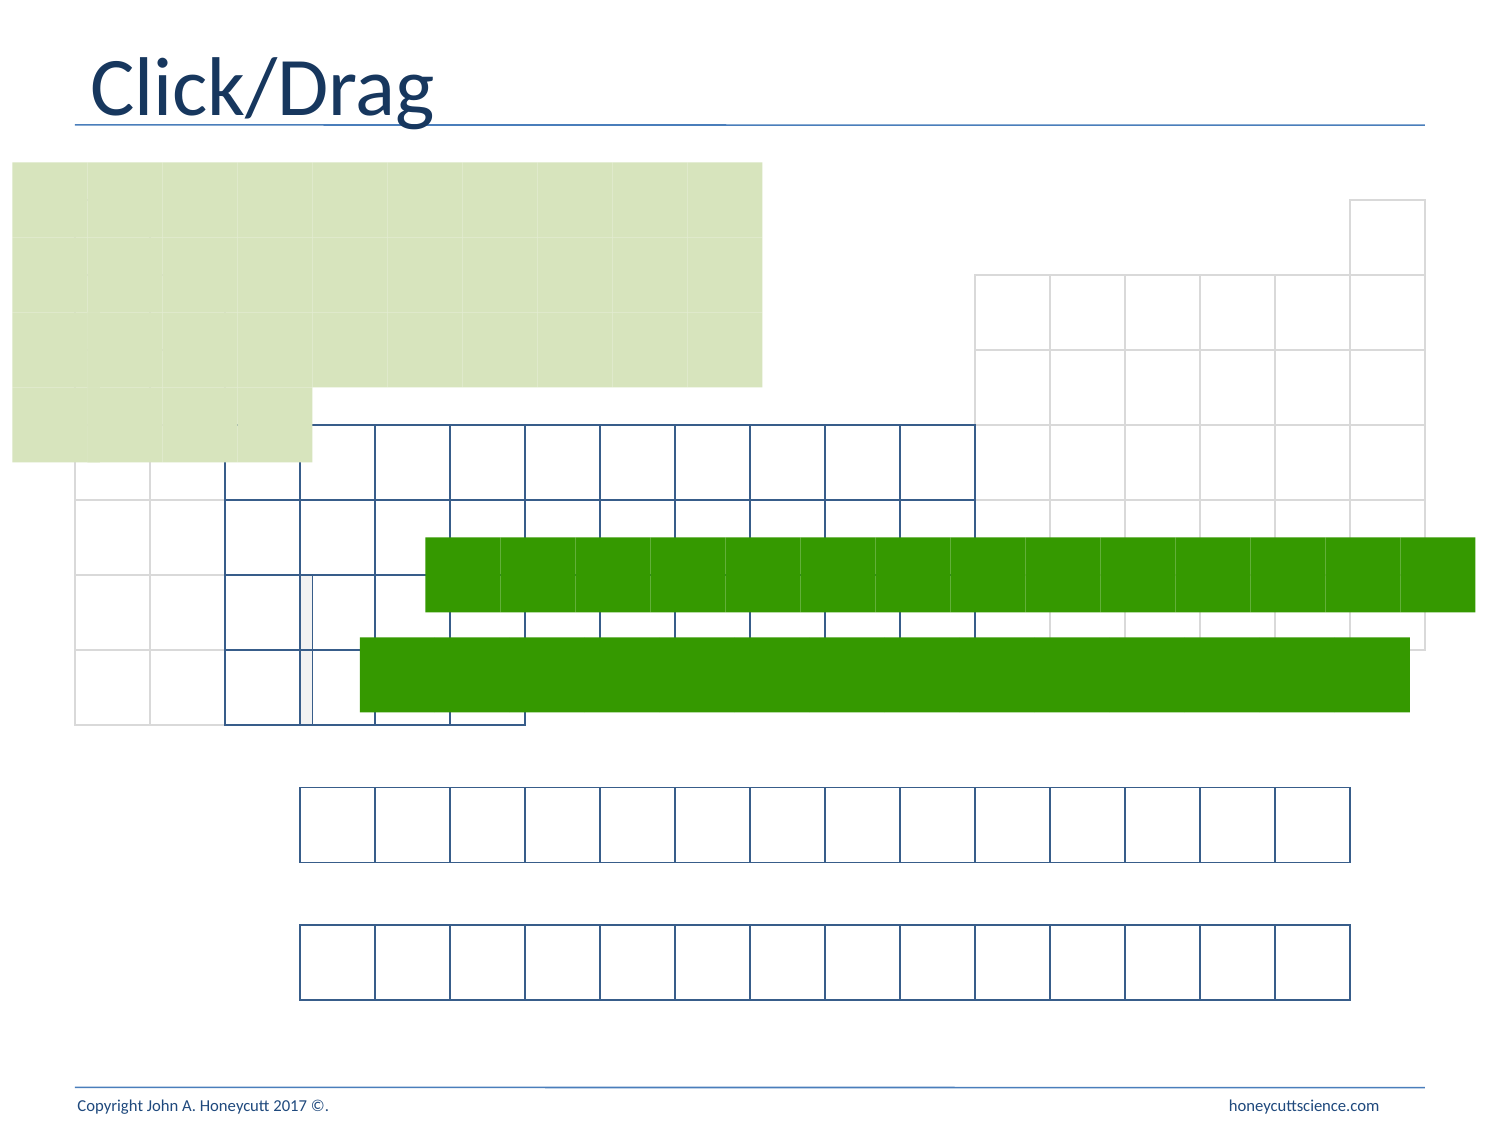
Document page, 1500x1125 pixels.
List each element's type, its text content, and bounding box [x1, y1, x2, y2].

title Click/Drag [75, 45, 1425, 121]
text_box [12, 162, 763, 463]
text_box [425, 537, 1476, 613]
text_box [359, 637, 1410, 713]
